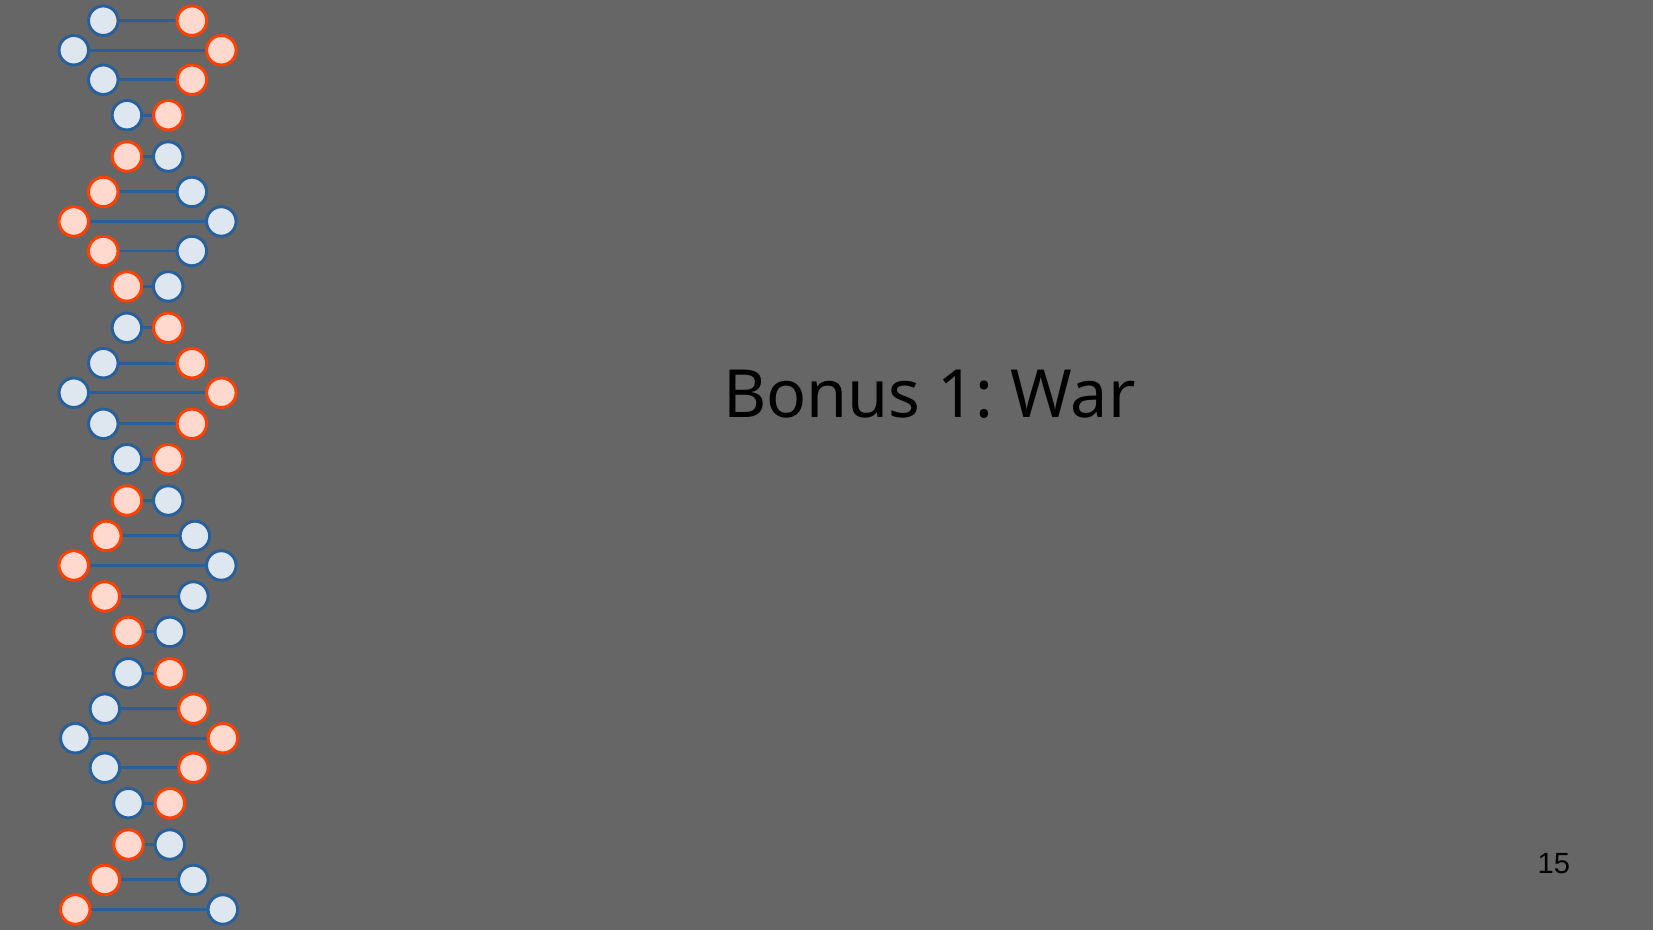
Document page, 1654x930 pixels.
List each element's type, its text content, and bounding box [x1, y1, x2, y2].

subtitle Bonus 1: War [265, 35, 1594, 748]
